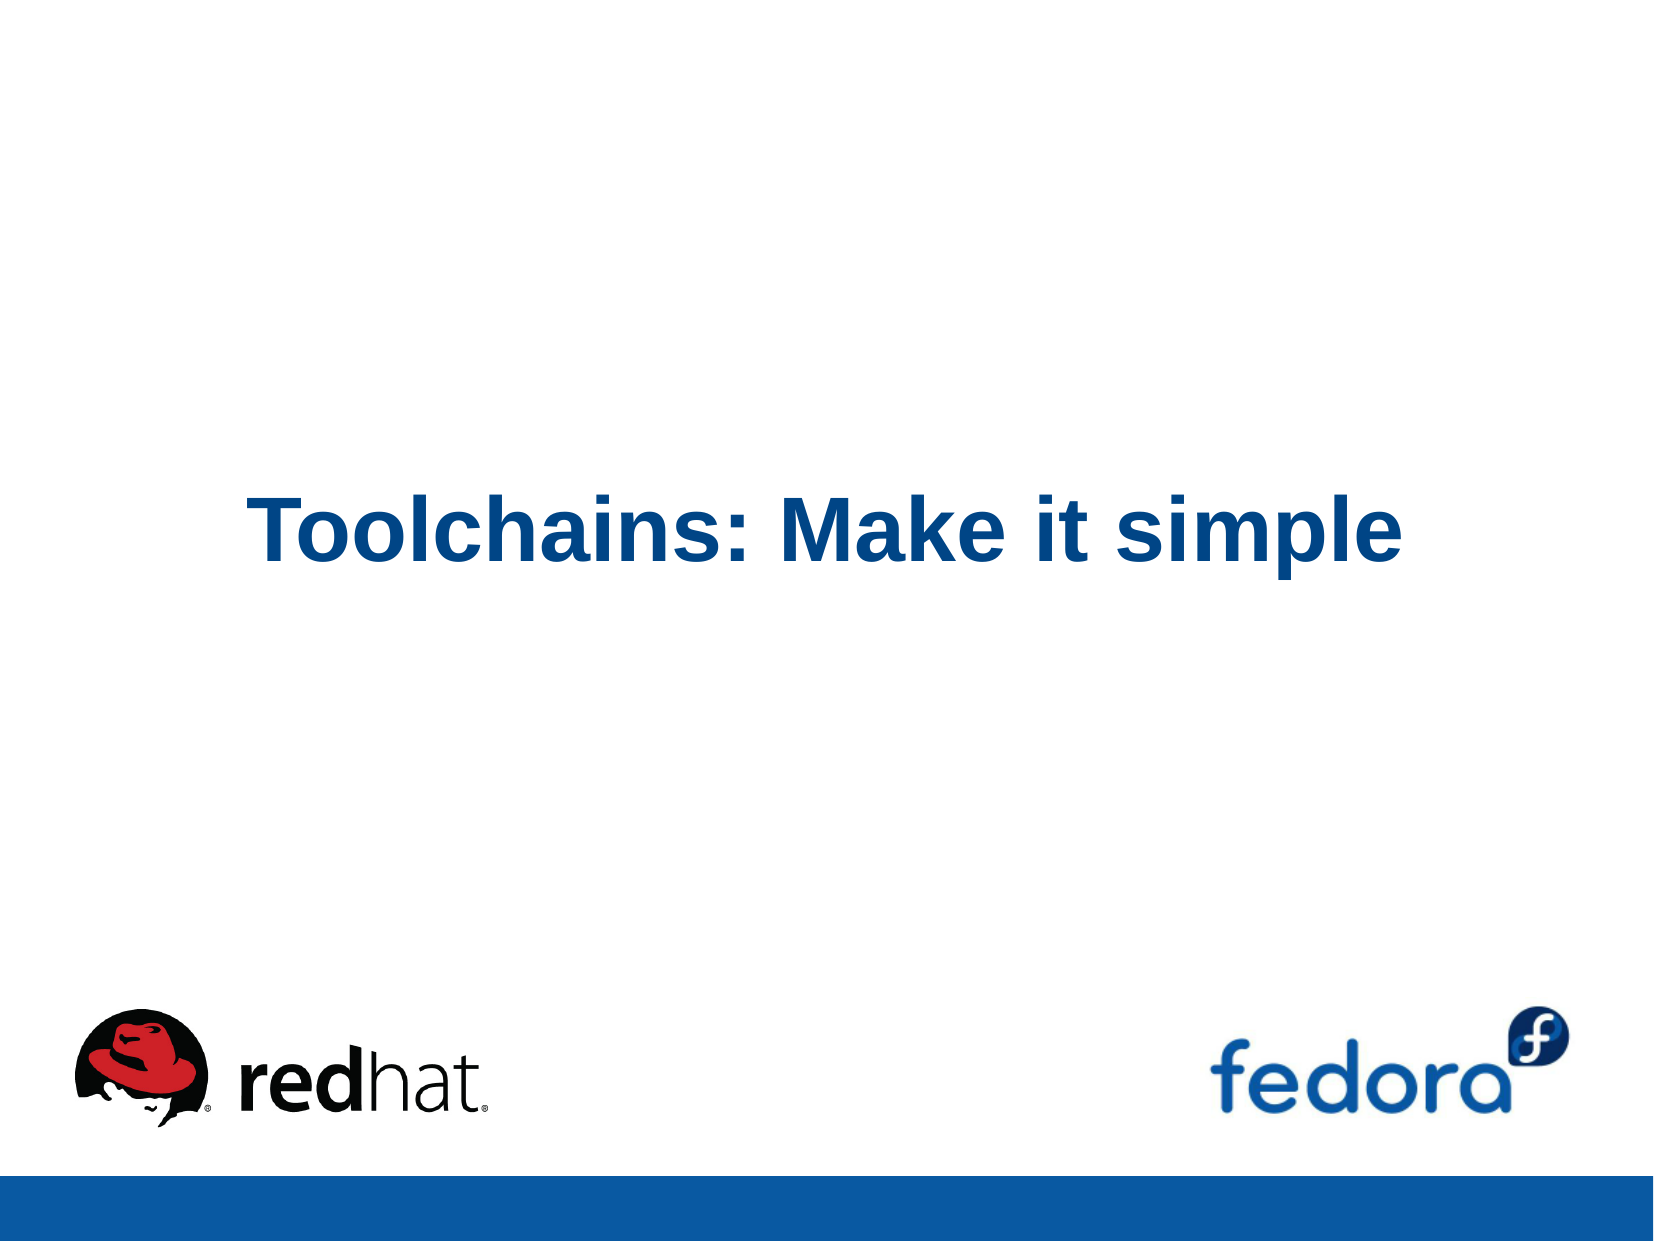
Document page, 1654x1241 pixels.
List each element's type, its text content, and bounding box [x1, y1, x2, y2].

picture [75, 1009, 488, 1142]
picture [1200, 997, 1576, 1125]
subtitle Toolchains: Make it simple [82, 56, 1571, 1102]
picture [0, 1176, 1654, 1241]
